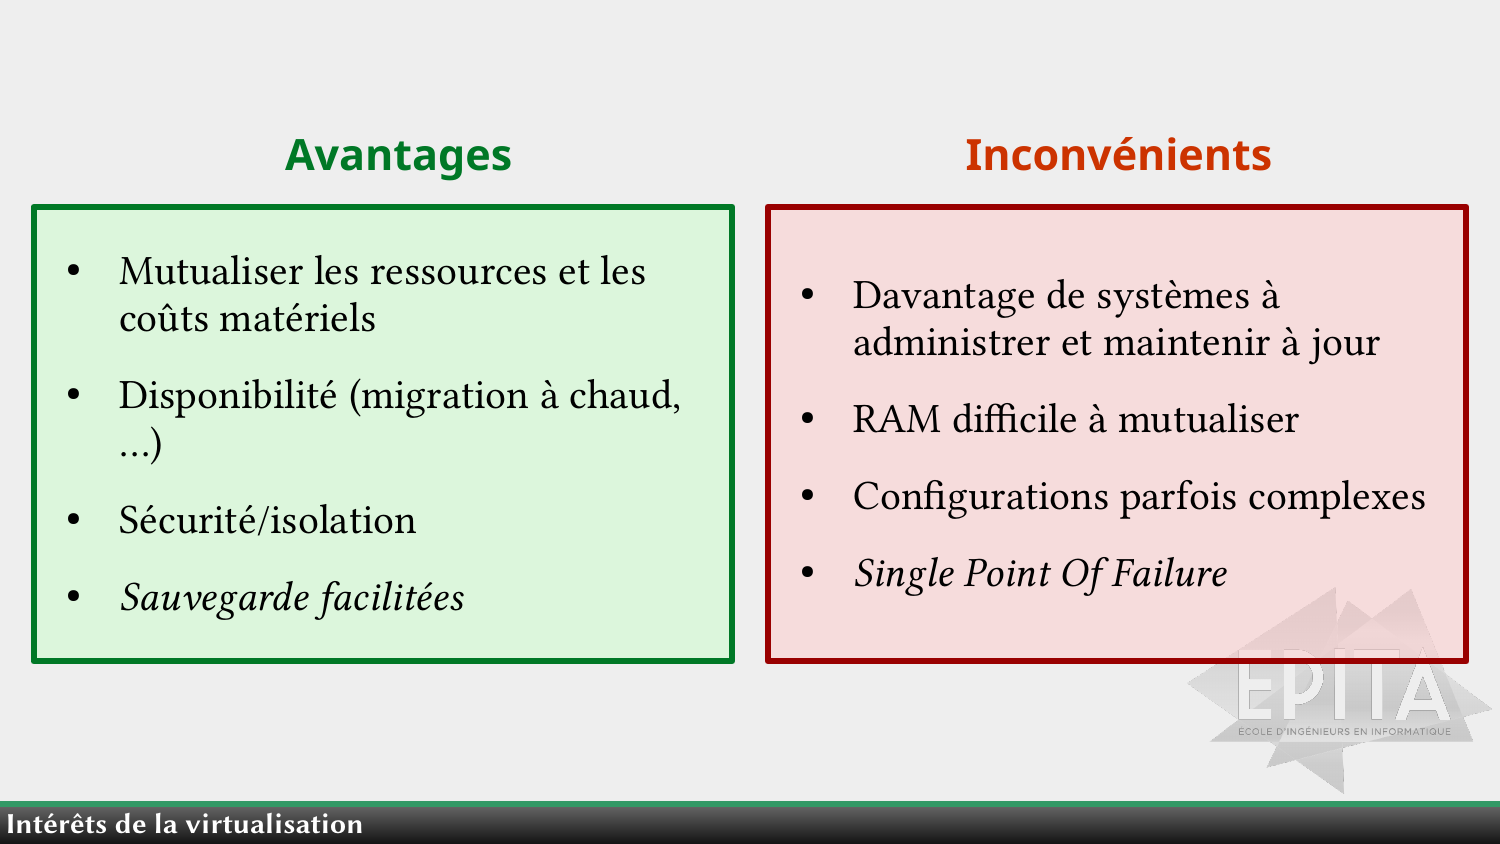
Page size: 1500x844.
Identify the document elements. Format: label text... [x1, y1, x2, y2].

list Avantages [9, 124, 721, 184]
title Intérêts de la virtualisation [5, 801, 1075, 844]
list Inconvénients [730, 124, 1441, 184]
list Mutualiser les ressources et les coûts matériels Disponibilité (migration à chaud, …) Sécurité/isolation Sauvegarde facilitées [33, 206, 733, 662]
picture [1187, 587, 1492, 794]
list Davantage de systèmes à administrer et maintenir à jour RAM difficile à mutualiser Configurations parfois complexes Single Point Of Failure [767, 206, 1467, 662]
